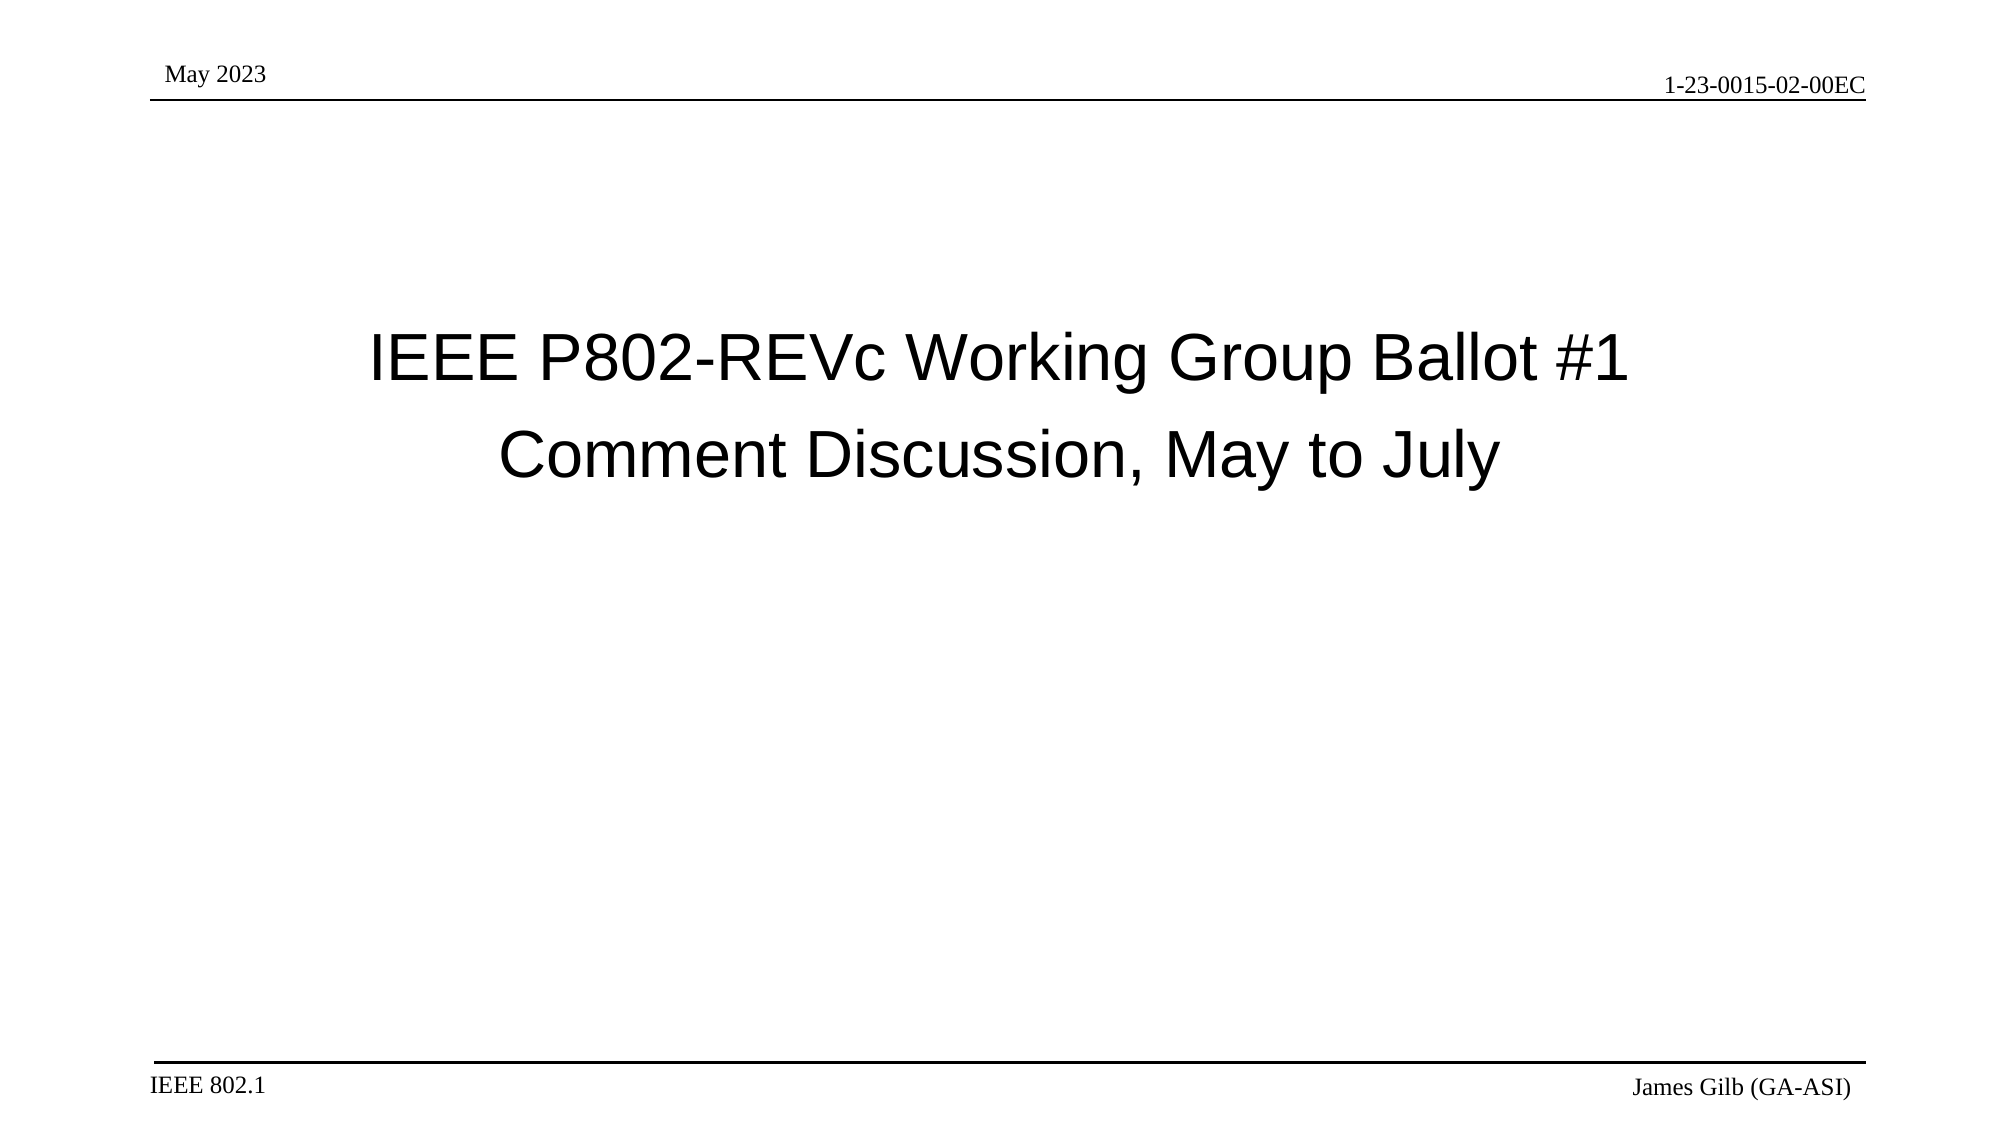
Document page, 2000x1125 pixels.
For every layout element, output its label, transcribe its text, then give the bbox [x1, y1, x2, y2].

subtitle IEEE P802-REVc Working Group Ballot #1 Comment Discussion, May to July [125, 112, 1876, 693]
